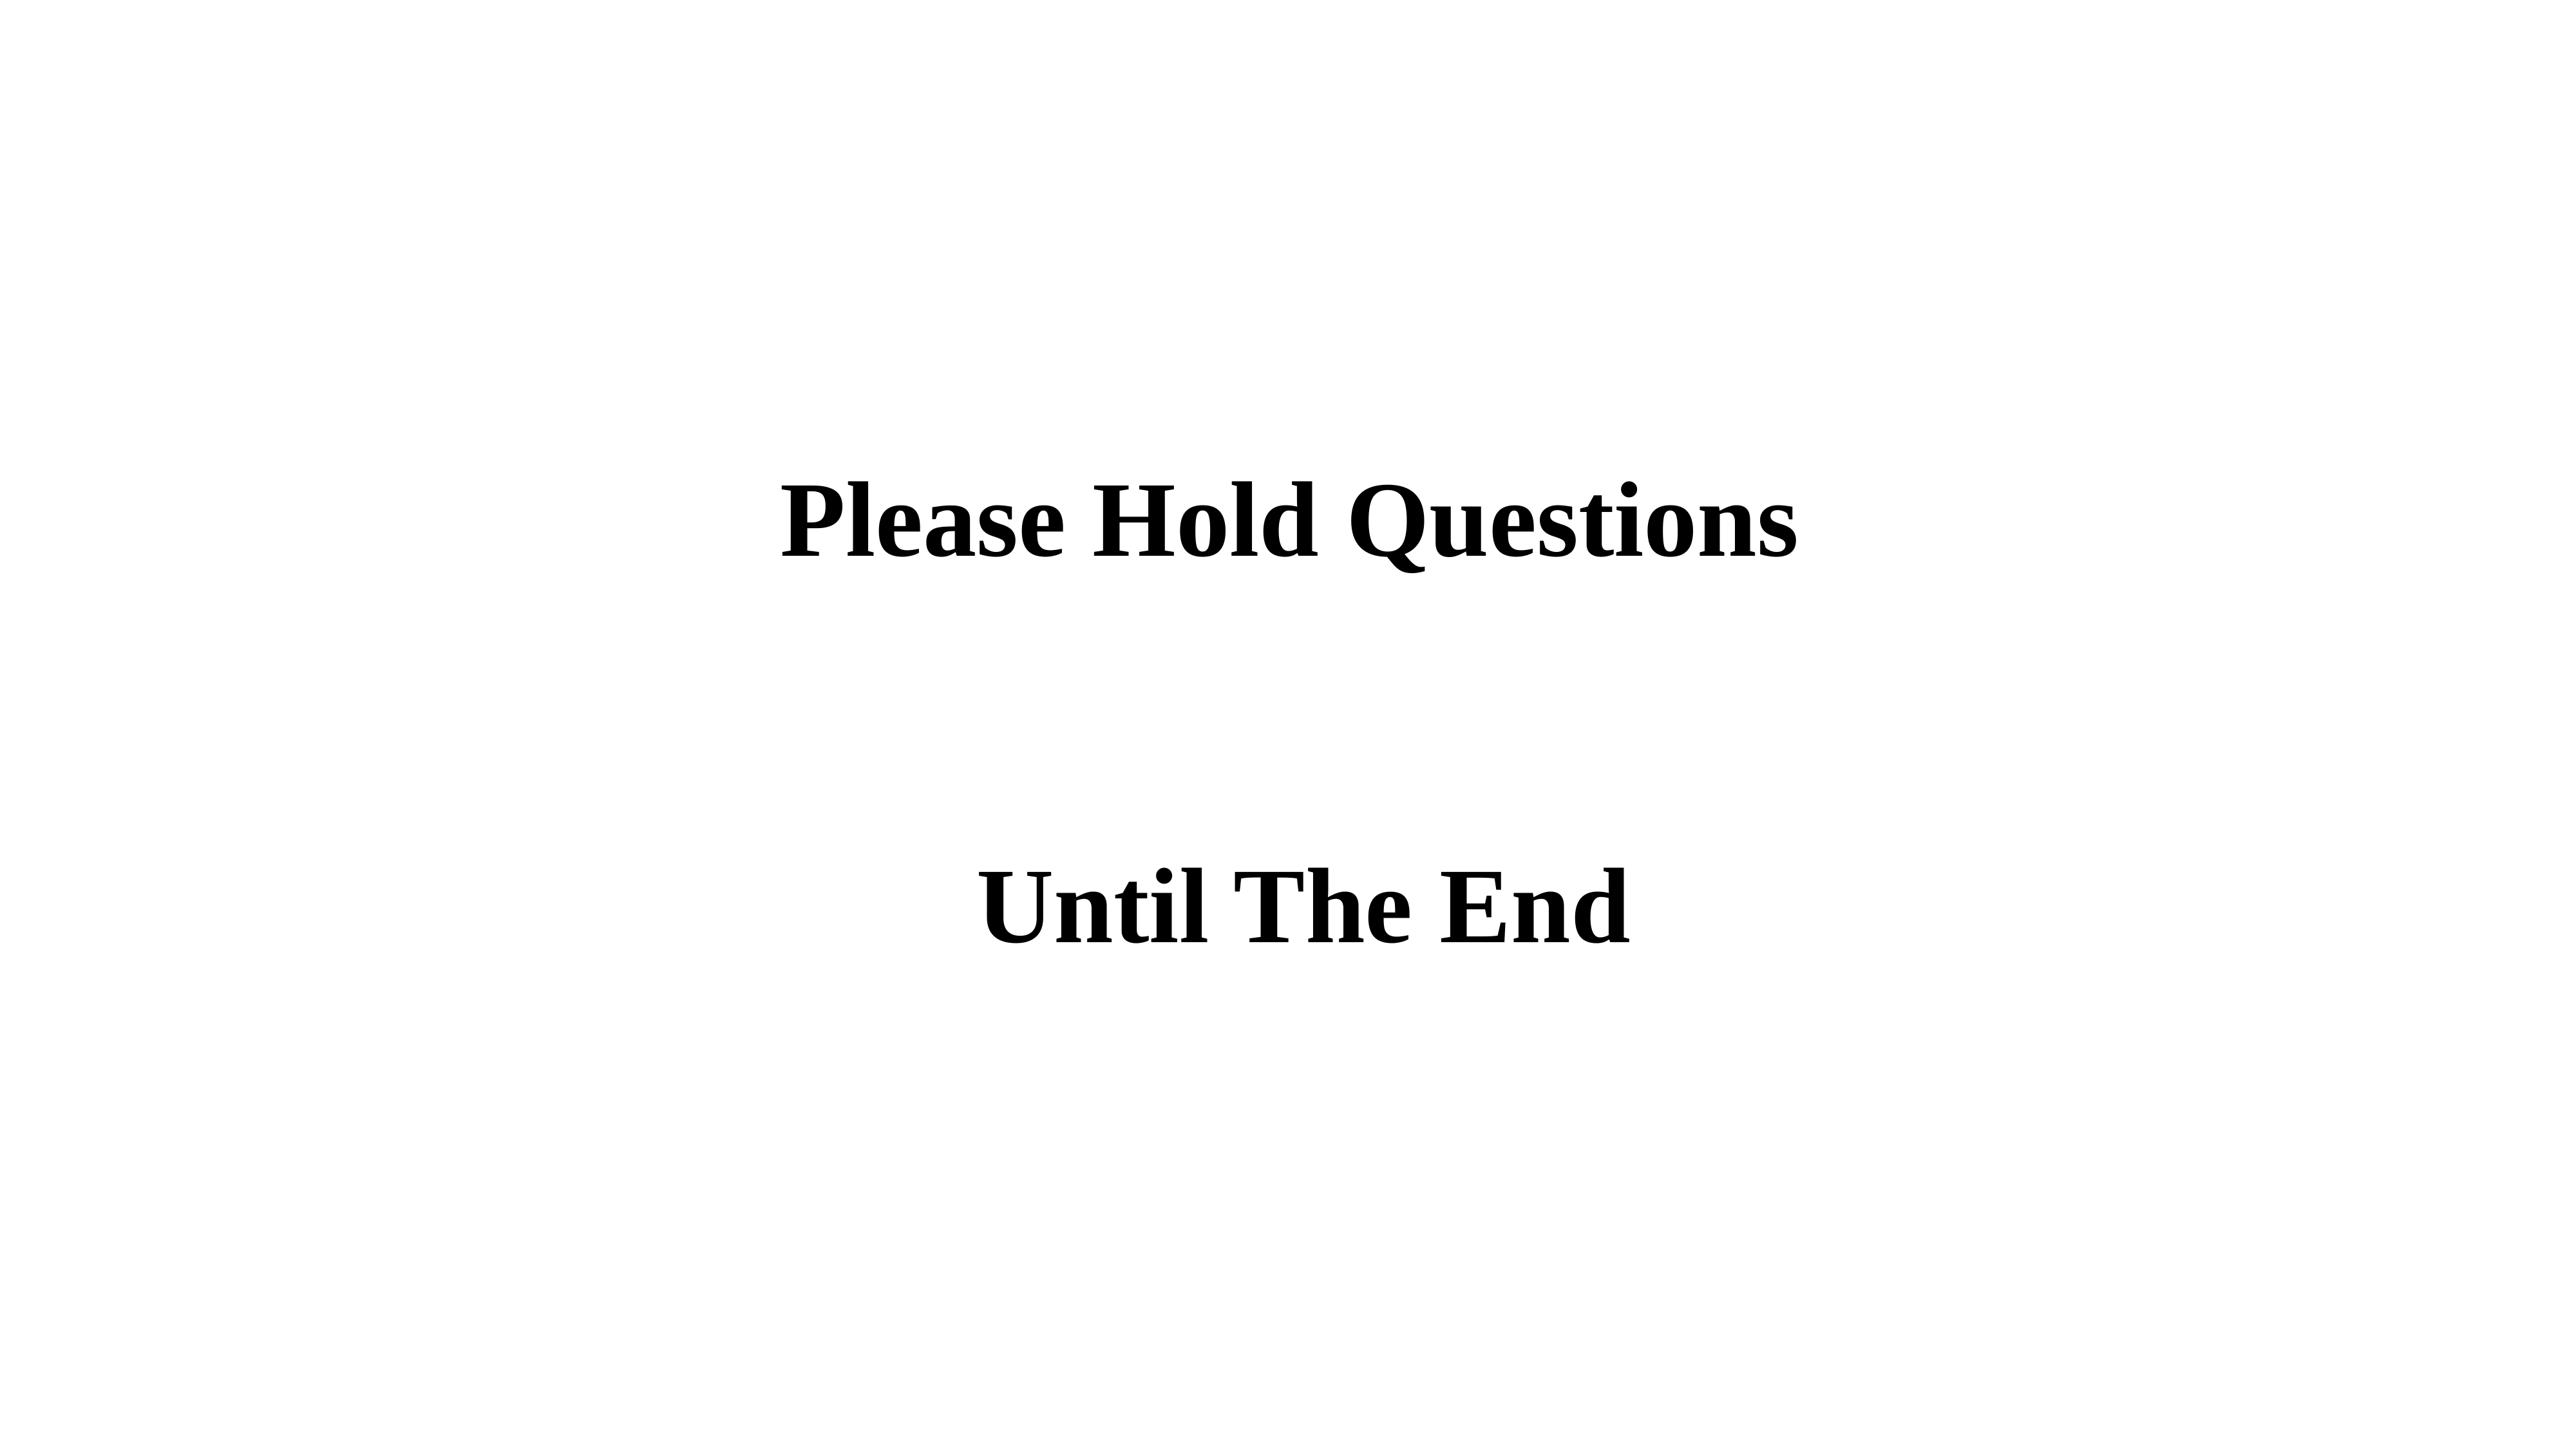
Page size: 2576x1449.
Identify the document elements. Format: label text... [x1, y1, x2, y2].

title Please Hold Questions Until The End [509, 355, 2099, 1058]
